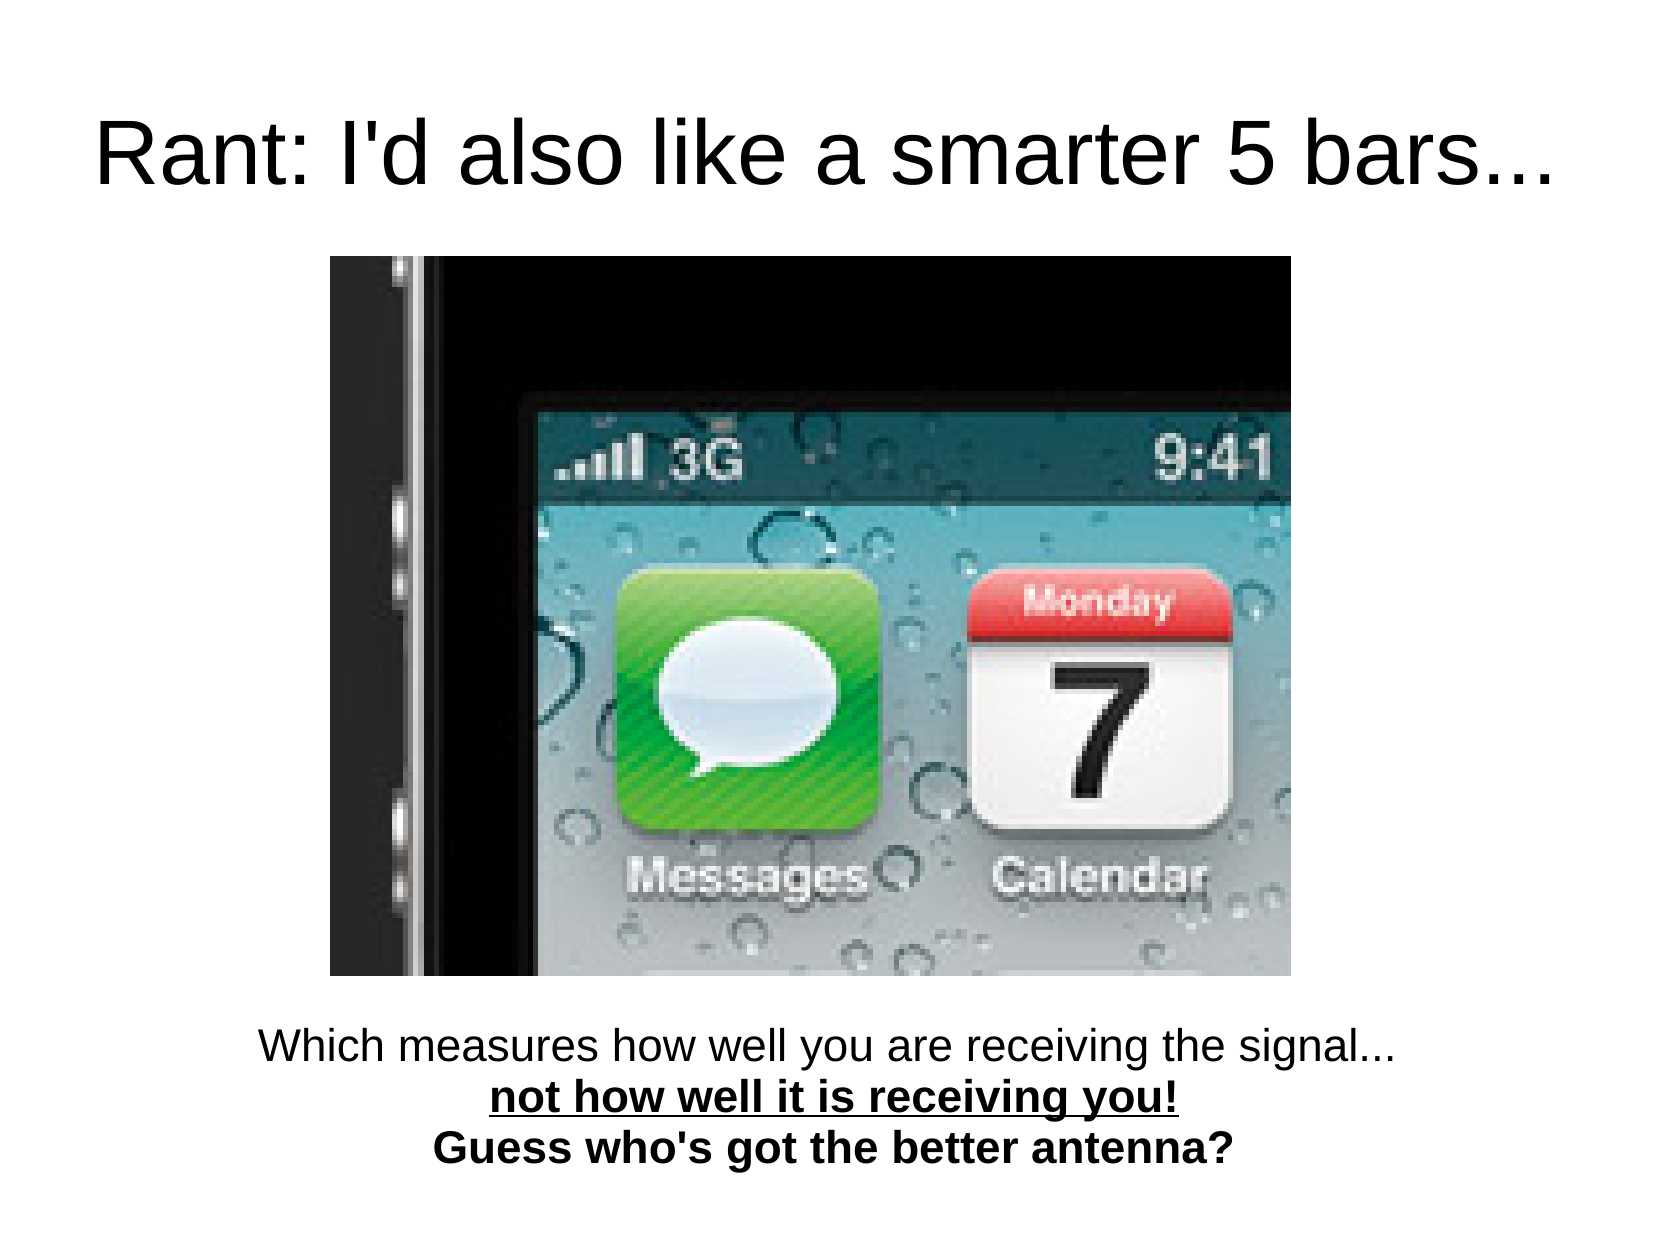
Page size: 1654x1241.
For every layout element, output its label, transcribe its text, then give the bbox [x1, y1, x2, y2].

picture [330, 256, 1291, 976]
title Which measures how well you are receiving the signal... not how well it is receiving you! Guess who's got the better antenna? [90, 992, 1579, 1201]
title Rant: I'd also like a smarter 5 bars... [82, 49, 1571, 257]
